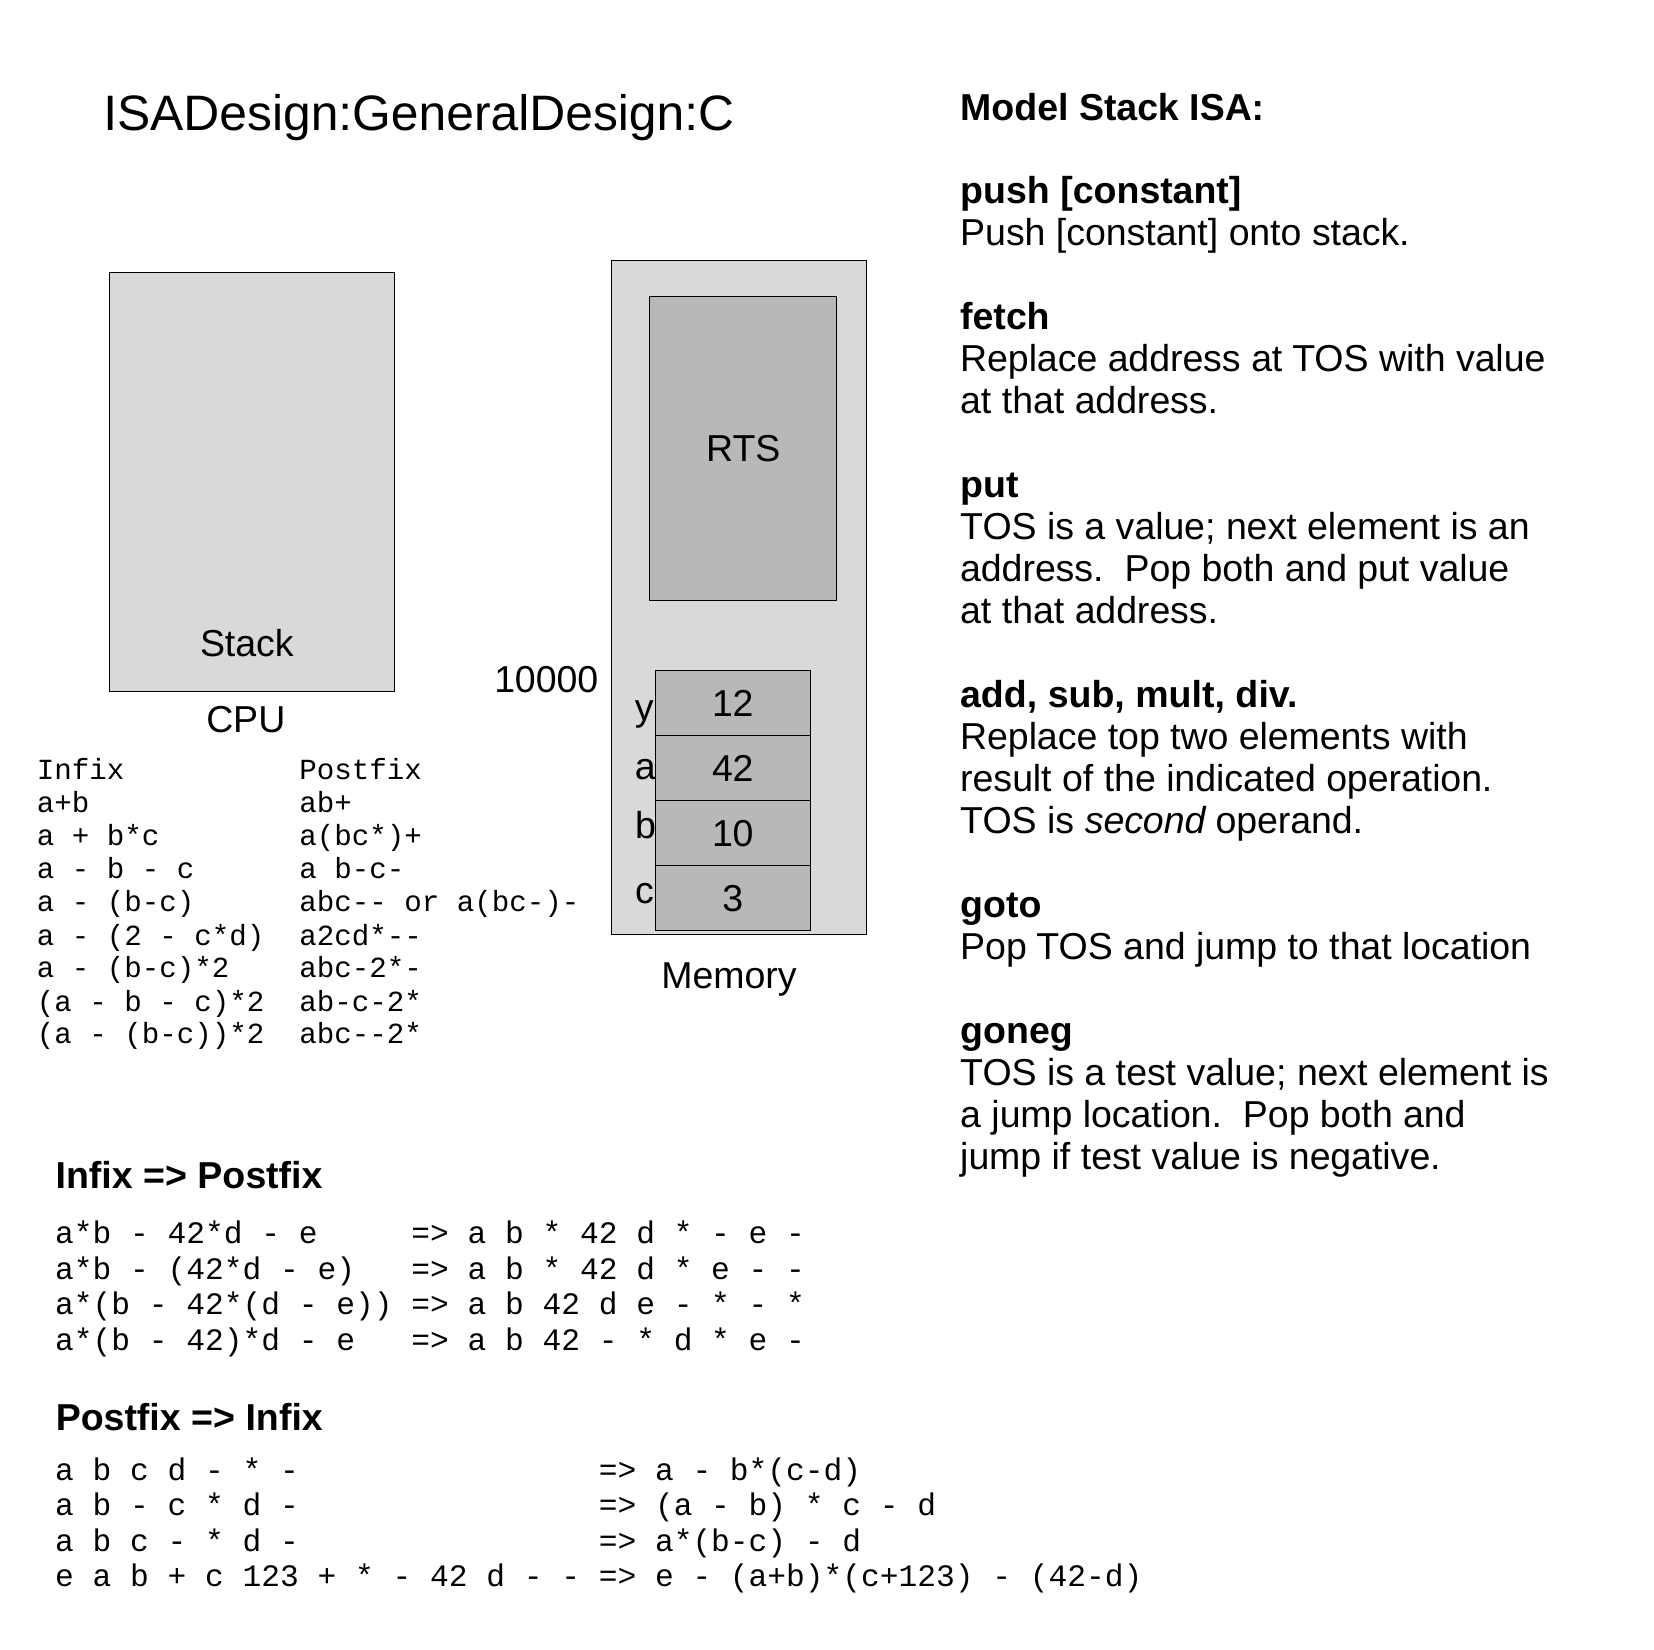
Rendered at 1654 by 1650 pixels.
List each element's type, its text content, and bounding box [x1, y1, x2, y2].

text_box ISADesign:GeneralDesign:C [88, 78, 945, 166]
text_box Infix Postfix a+b ab+ a + b*c a(bc*)+ a - b - c a b-c- a - (b-c) abc-- or a(bc-)- a - (2 - c*d) a2cd*-- a - (b-c)*2 abc-2*- (a - b - c)*2 ab-c-2* (a - (b-c))*2 abc--2* [22, 748, 621, 1058]
text_box [109, 272, 395, 692]
text_box Model Stack ISA: push [constant] Push [constant] onto stack. fetch Replace address at TOS with value at that address. put TOS is a value; next element is an address. Pop both and put value at that address. add, sub, mult, div. Replace top two elements with result of the indicated operation. TOS is second operand. goto Pop TOS and jump to that location goneg TOS is a test value; next element is a jump location. Pop both and jump if test value is negative. [945, 78, 1571, 1288]
text_box c [621, 861, 669, 919]
text_box b [621, 796, 671, 854]
text_box a b c d - * - => a - b*(c-d) a b - c * d - => (a - b) * c - d a b c - * d - => a*(b-c) - d e a b + c 123 + * - 42 d - - => e - (a+b)*(c+123) - (42-d) [40, 1446, 1210, 1607]
text_box Postfix => Infix [40, 1389, 338, 1446]
text_box 10 [655, 800, 811, 865]
text_box 12 [655, 670, 811, 735]
text_box a*b - 42*d - e => a b * 42 d * - e - a*b - (42*d - e) => a b * 42 d * e - - a*(b - 42*(d - e)) => a b 42 d e - * - * a*(b - 42)*d - e => a b 42 - * d * e - [40, 1210, 821, 1361]
text_box Memory [646, 946, 812, 1004]
text_box 10000 [479, 650, 613, 708]
text_box y [620, 678, 668, 736]
text_box RTS [649, 296, 837, 601]
text_box CPU [191, 691, 301, 748]
text_box [611, 260, 867, 935]
text_box [621, 854, 655, 861]
text_box 3 [655, 865, 811, 931]
text_box Infix => Postfix [40, 1146, 338, 1205]
text_box a [620, 737, 671, 795]
text_box Stack [185, 615, 309, 673]
text_box 42 [655, 735, 811, 800]
